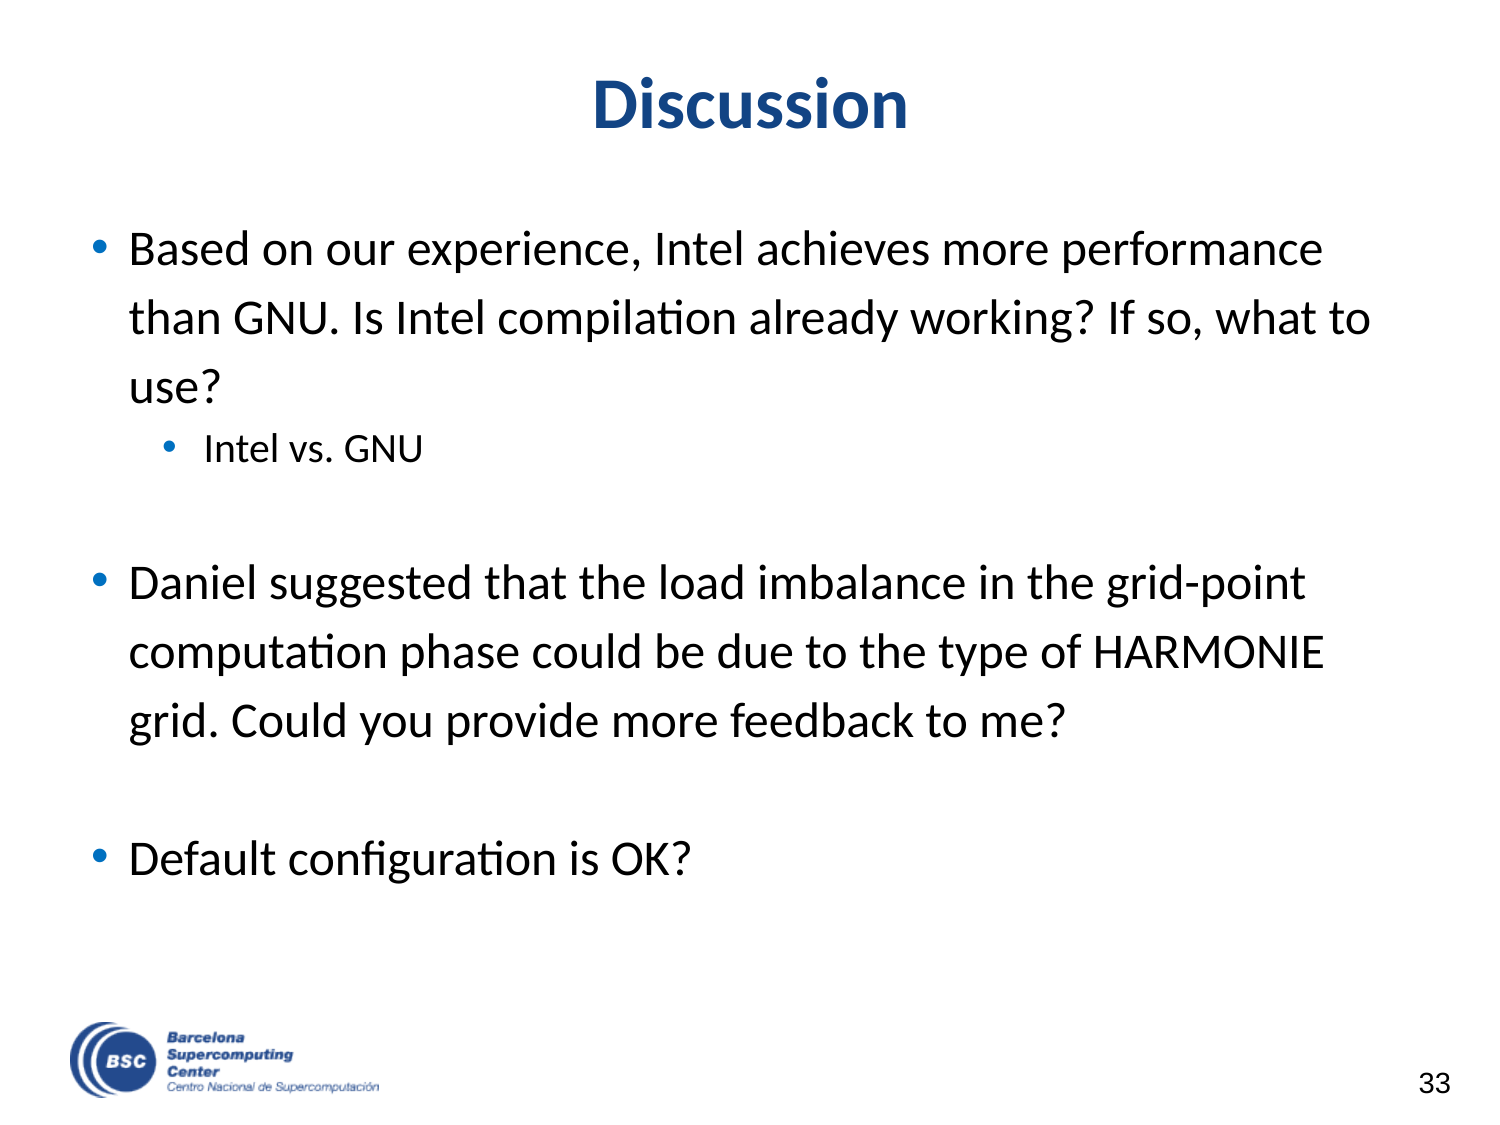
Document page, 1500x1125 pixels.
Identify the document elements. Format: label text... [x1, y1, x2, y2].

title Discussion [76, 35, 1427, 174]
slide_number <number> [1403, 1038, 1494, 1125]
list Based on our experience, Intel achieves more performance than GNU. Is Intel compilation already working? If so, what to use? Intel vs. GNU Daniel suggested that the load imbalance in the grid-point computation phase could be due to the type of HARMONIE grid. Could you provide more feedback to me? Default configuration is OK? [76, 199, 1427, 993]
picture [70, 1022, 379, 1098]
